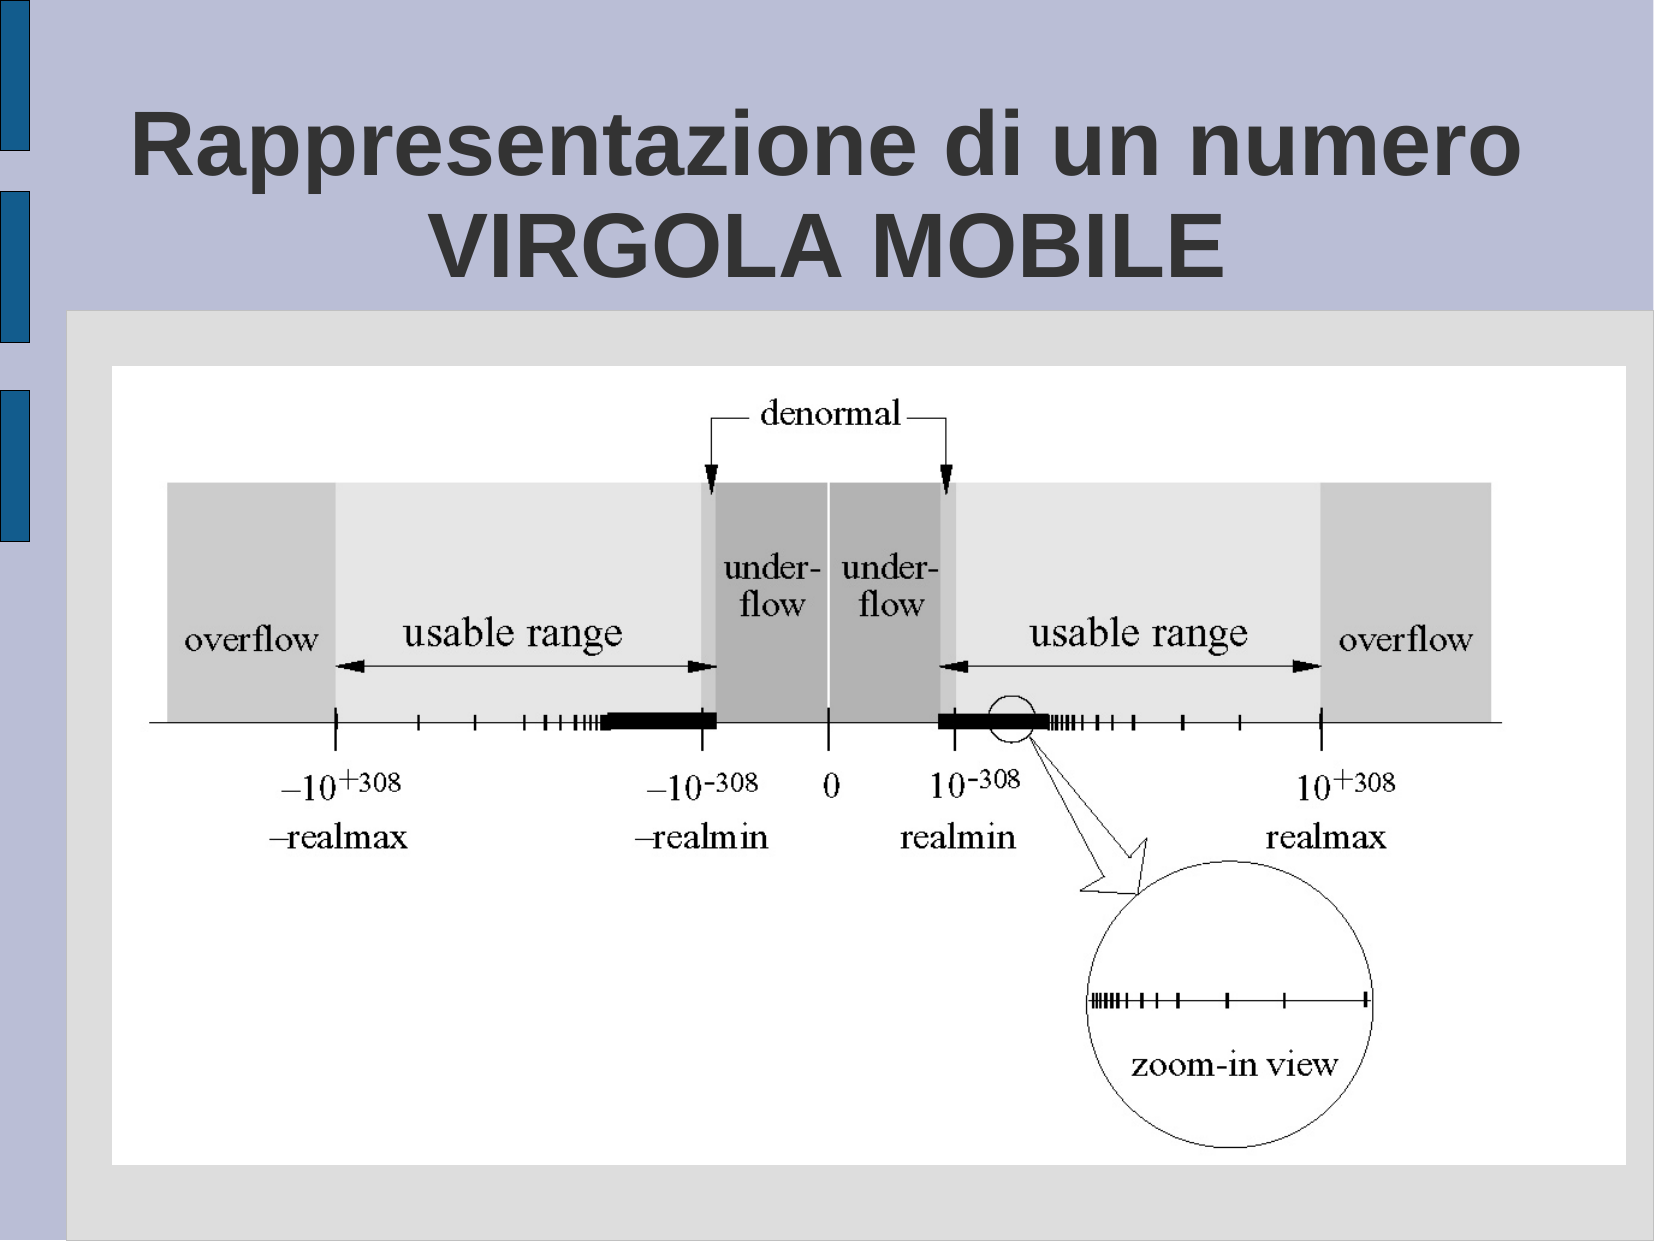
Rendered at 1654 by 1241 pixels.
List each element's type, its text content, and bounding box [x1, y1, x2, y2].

title Rappresentazione di un numero VIRGOLA MOBILE [121, 91, 1534, 299]
picture [112, 366, 1626, 1165]
